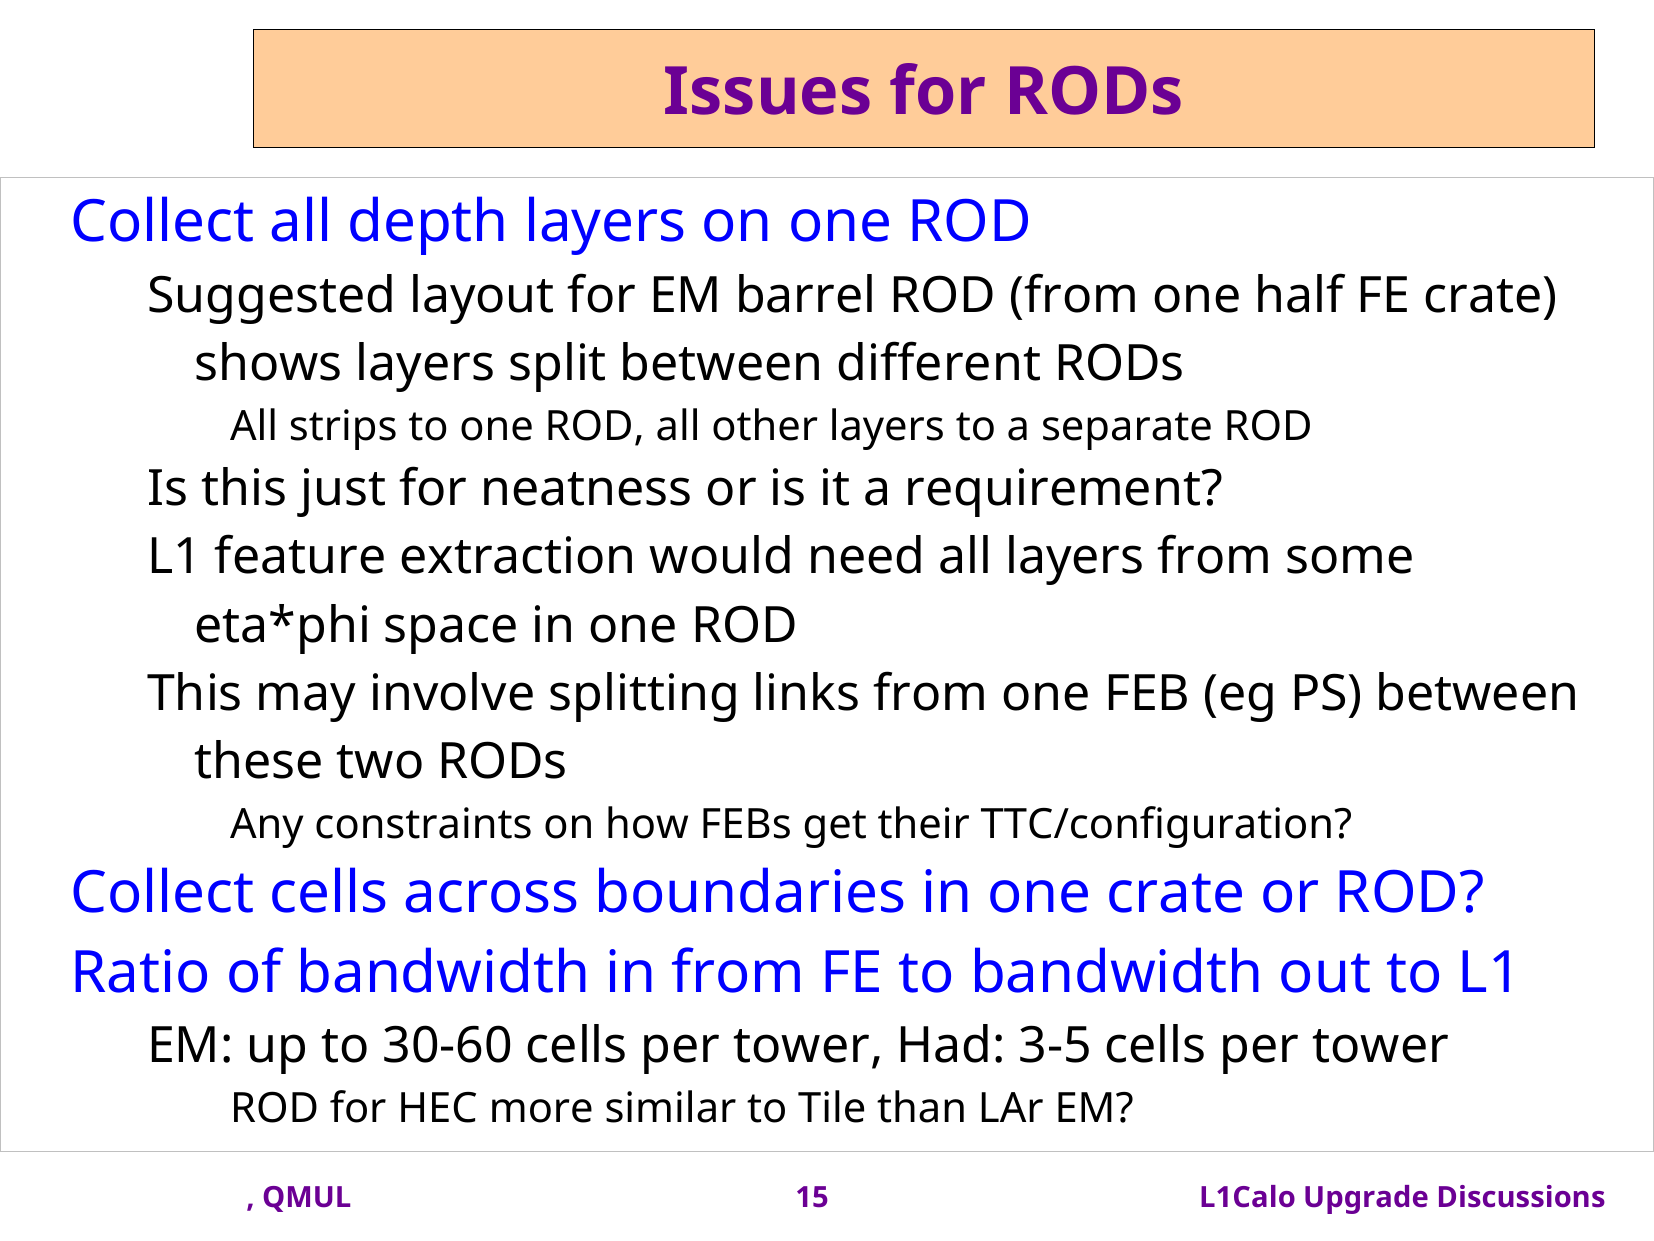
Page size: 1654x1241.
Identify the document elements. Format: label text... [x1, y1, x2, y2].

title Issues for RODs [253, 29, 1595, 148]
list Collect all depth layers on one ROD Suggested layout for EM barrel ROD (from one half FE crate) shows layers split between different RODs All strips to one ROD, all other layers to a separate ROD Is this just for neatness or is it a requirement? L1 feature extraction would need all layers from some eta*phi space in one ROD This may involve splitting links from one FEB (eg PS) between these two RODs Any constraints on how FEBs get their TTC/configuration? Collect cells across boundaries in one crate or ROD? Ratio of bandwidth in from FE to bandwidth out to L1 EM: up to 30-60 cells per tower, Had: 3-5 cells per tower ROD for HEC more similar to Tile than LAr EM? [52, 179, 1598, 1154]
